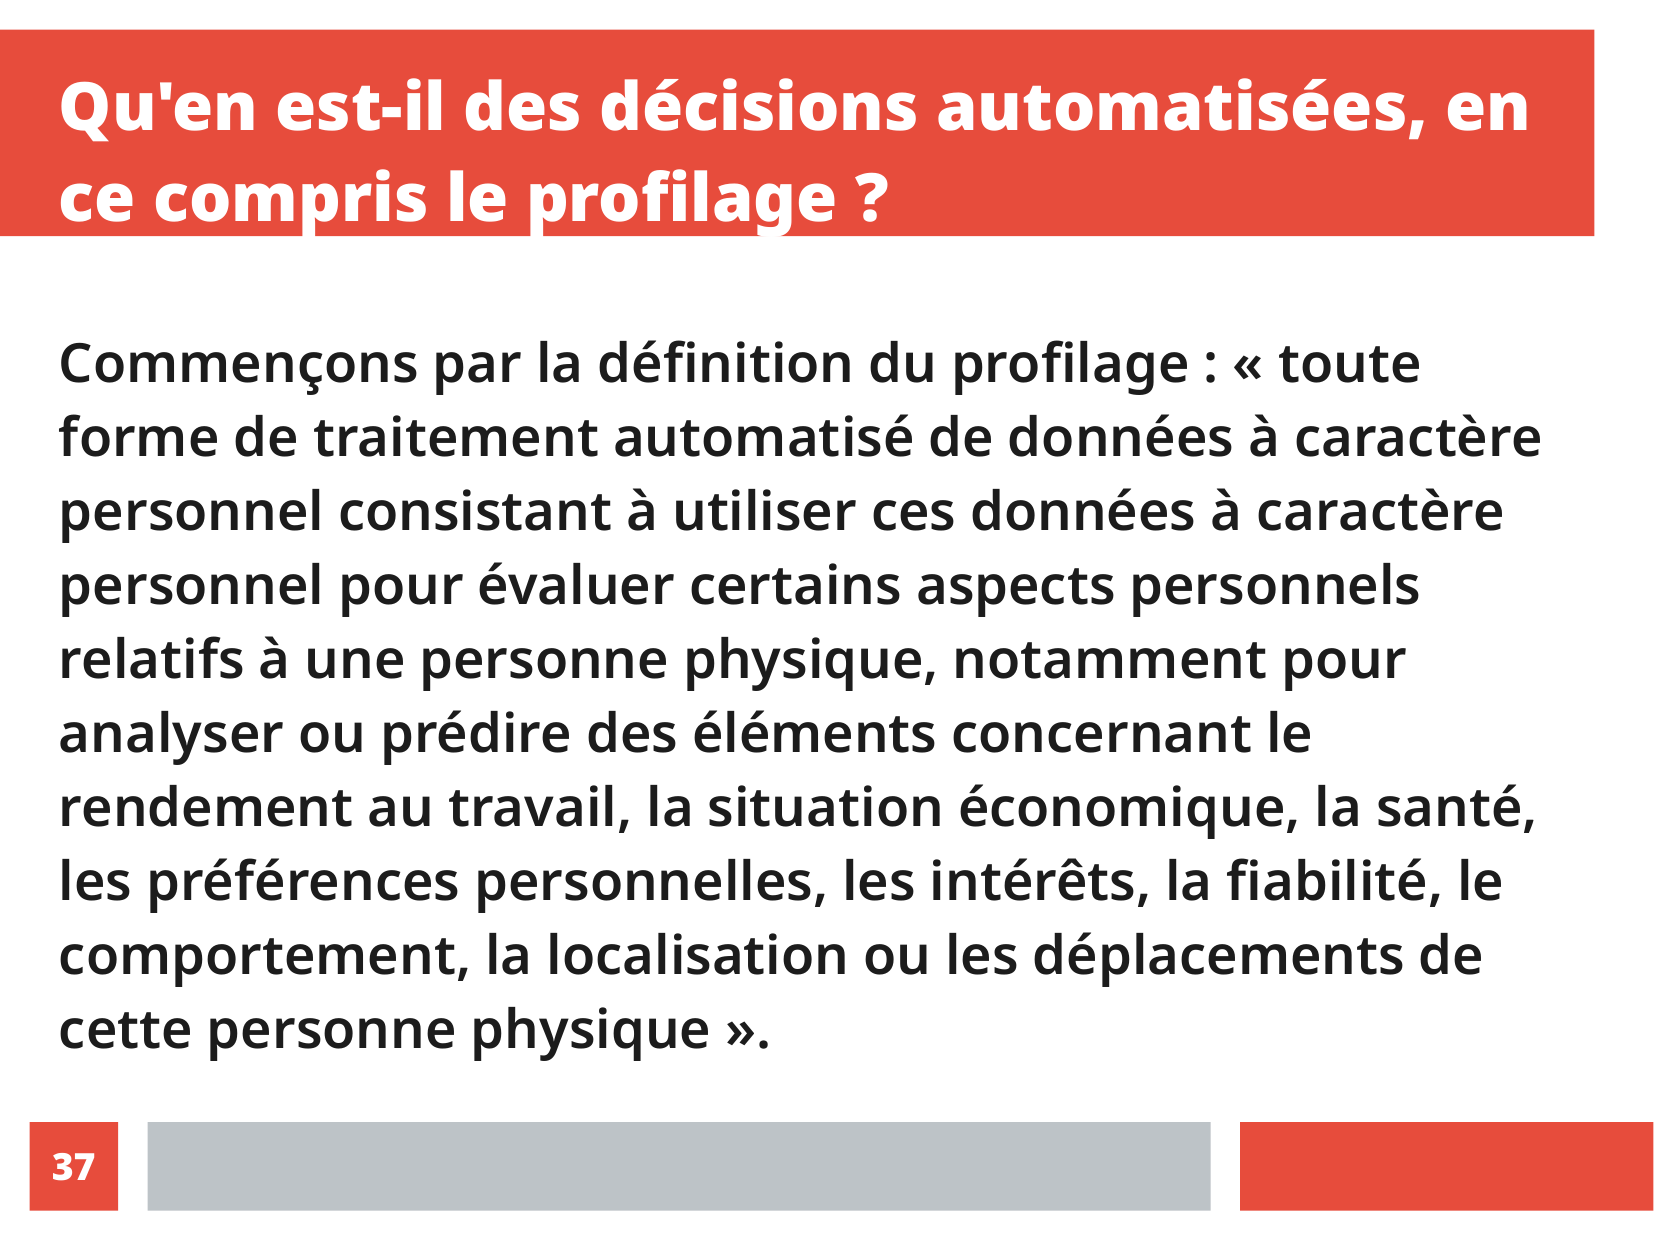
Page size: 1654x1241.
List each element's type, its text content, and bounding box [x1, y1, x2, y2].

list Commençons par la définition du profilage : « toute forme de traitement automatisé de données à caractère personnel consistant à utiliser ces données à caractère personnel pour évaluer certains aspects personnels relatifs à une personne physique, notamment pour analyser ou prédire des éléments concernant le rendement au travail, la situation économique, la santé, les préférences personnelles, les intérêts, la fiabilité, le comportement, la localisation ou les déplacements de cette personne physique ». [59, 324, 1565, 1093]
title Qu'en est-il des décisions automatisées, en ce compris le profilage ? [59, 59, 1595, 207]
